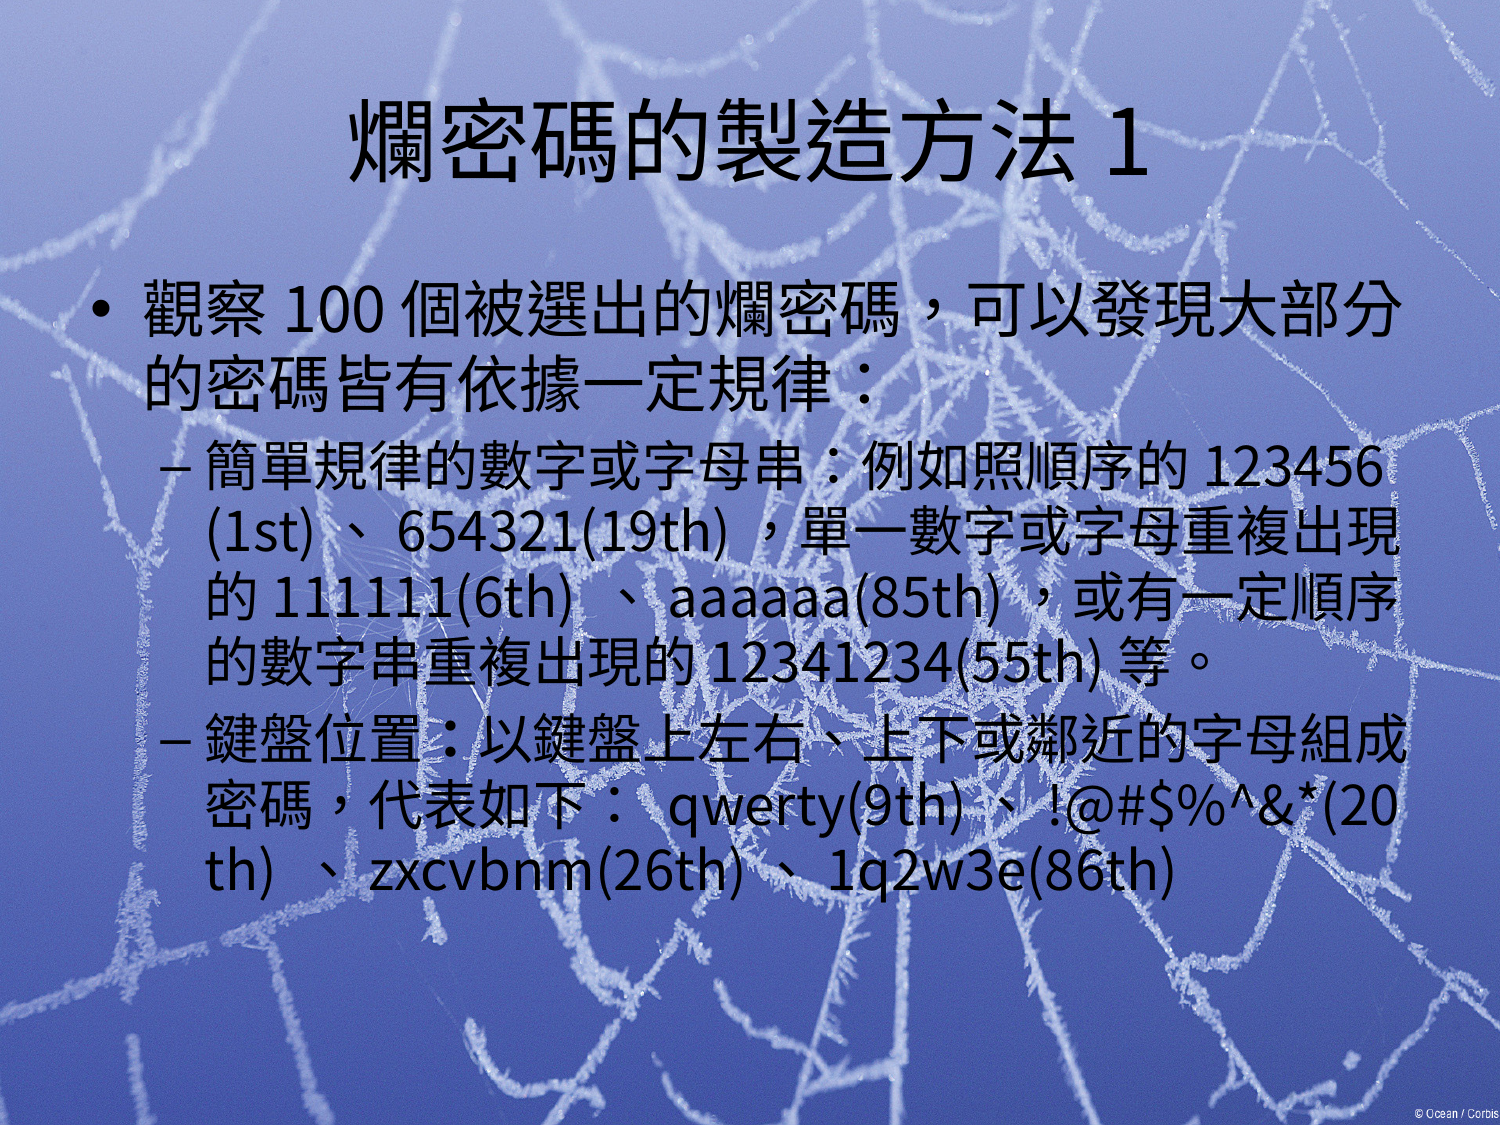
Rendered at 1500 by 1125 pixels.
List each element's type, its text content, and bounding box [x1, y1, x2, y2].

title 爛密碼的製造方法1 [75, 45, 1425, 233]
list 觀察100個被選出的爛密碼，可以發現大部分的密碼皆有依據一定規律： 簡單規律的數字或字母串：例如照順序的123456(1st)、654321(19th)，單一數字或字母重複出現的111111(6th) 、aaaaaa(85th)，或有一定順序的數字串重複出現的12341234(55th)等。 鍵盤位置：以鍵盤上左右、上下或鄰近的字母組成密碼，代表如下： qwerty(9th)、!@#$%^&*(20th) 、zxcvbnm(26th)、1q2w3e(86th) [75, 262, 1425, 1005]
picture [0, 0, 1500, 1125]
